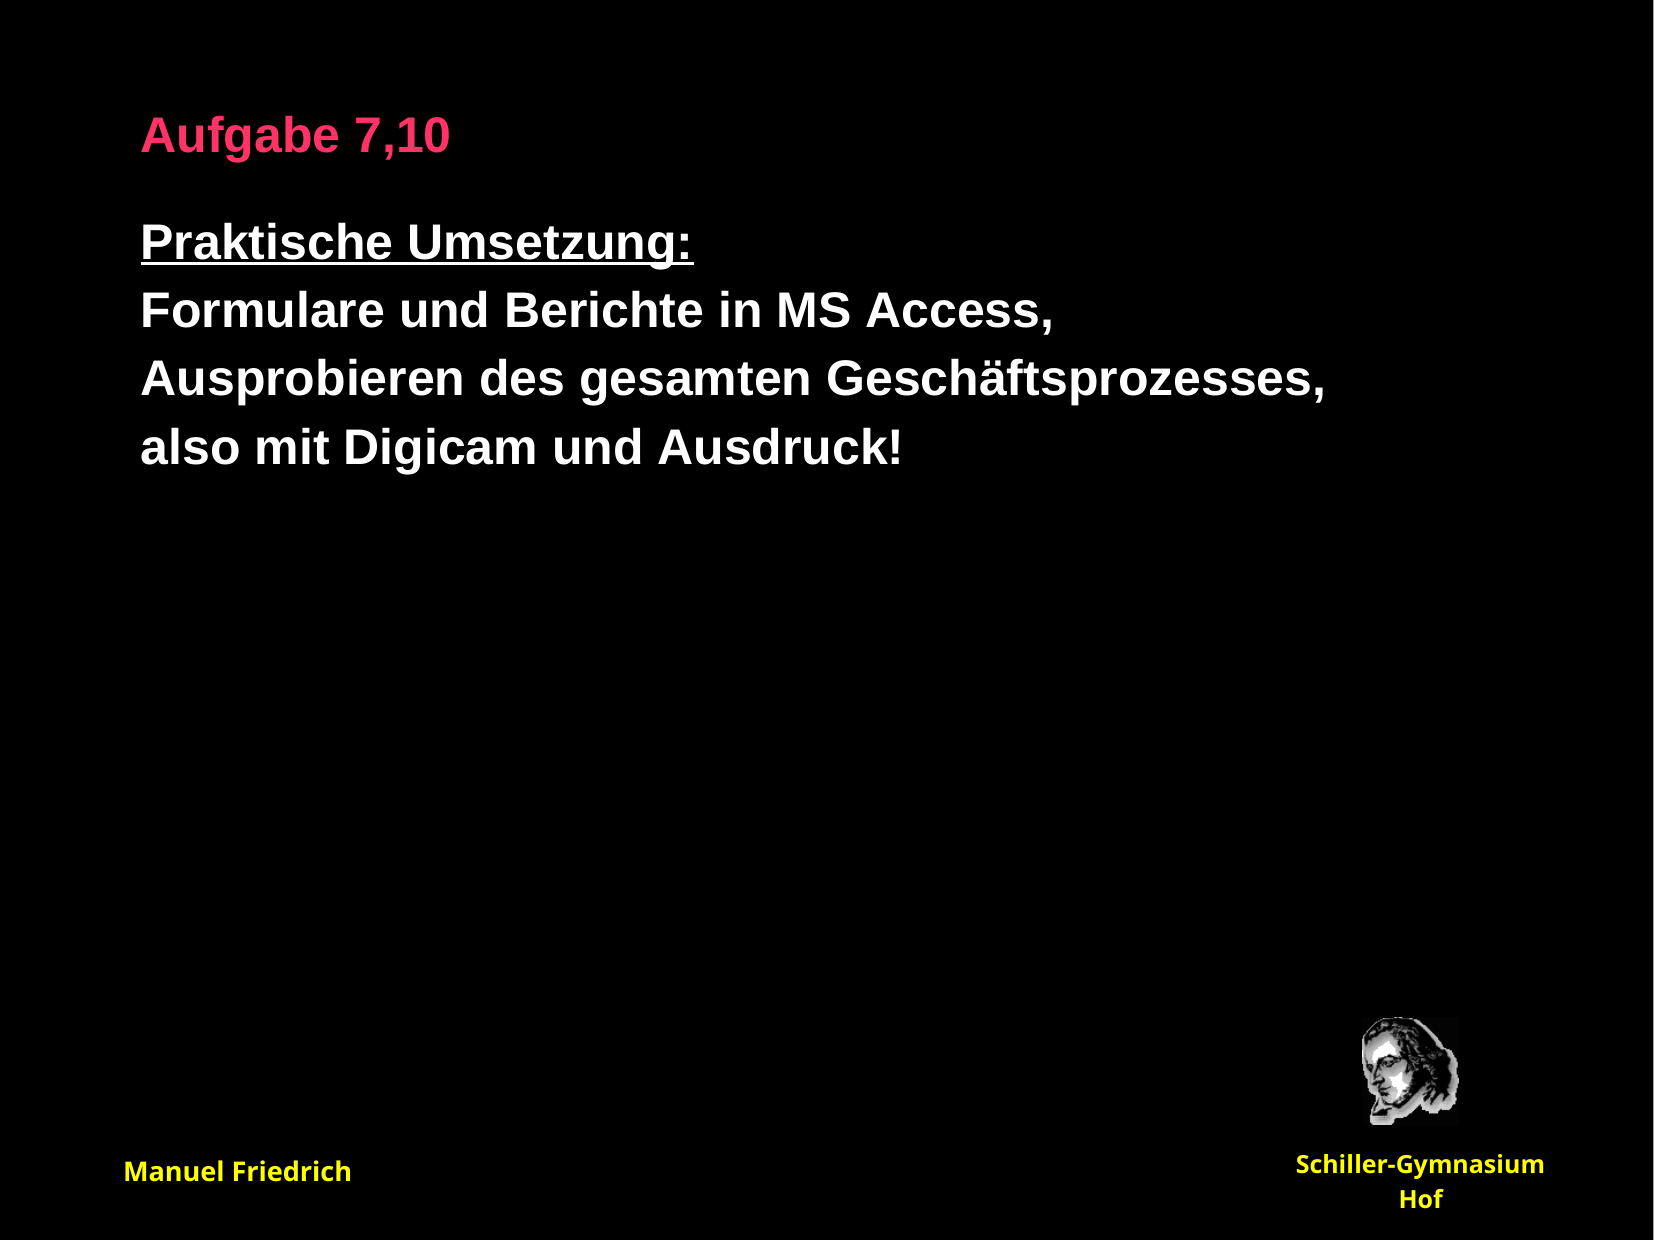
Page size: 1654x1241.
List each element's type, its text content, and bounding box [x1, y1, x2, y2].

text_box Manuel Friedrich [123, 1151, 353, 1191]
text_box Aufgabe 7,10 Praktische Umsetzung: Formulare und Berichte in MS Access, Ausprobieren des gesamten Geschäftsprozesses, also mit Digicam und Ausdruck! [140, 110, 1328, 475]
text_box Schiller-Gymnasium Hof [1295, 1145, 1546, 1216]
picture [1362, 1017, 1459, 1126]
